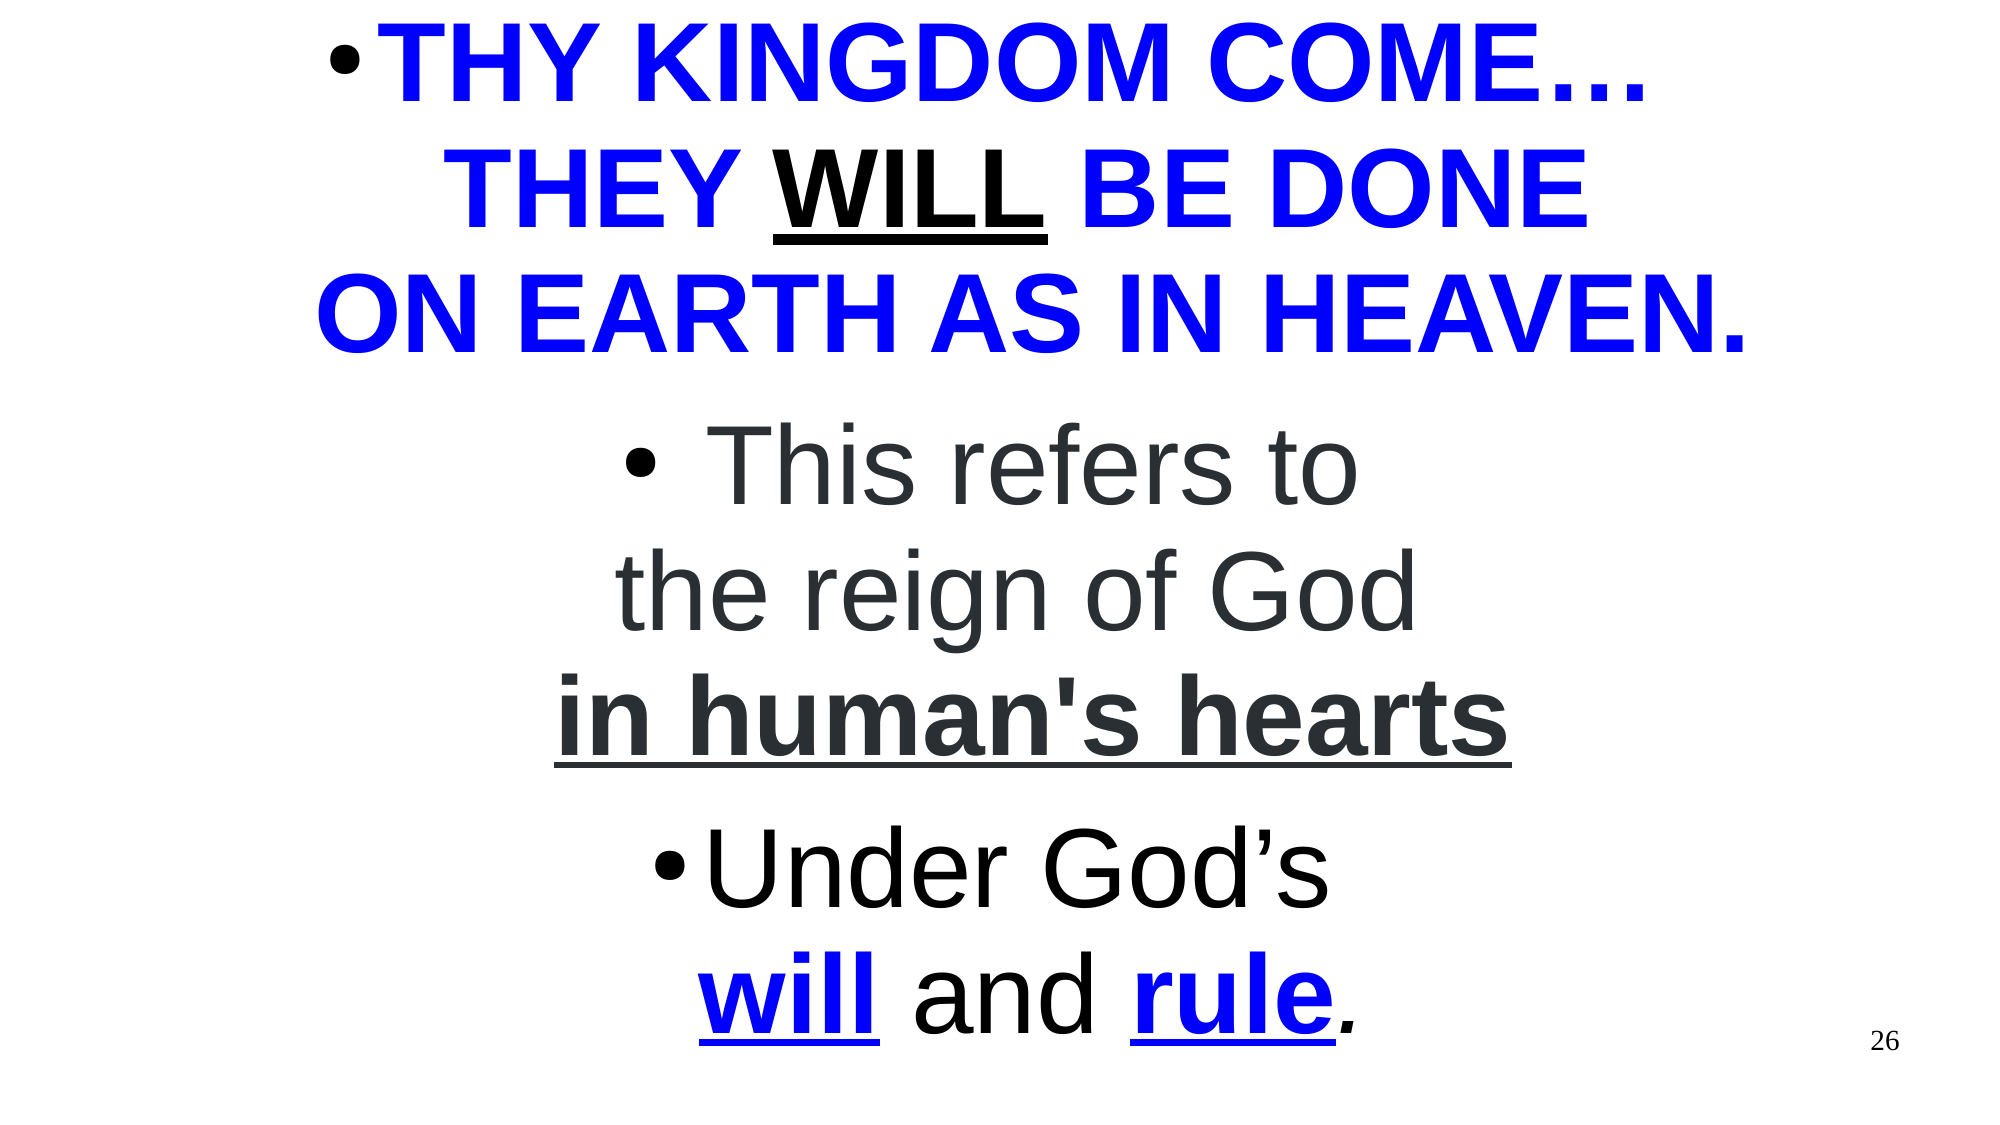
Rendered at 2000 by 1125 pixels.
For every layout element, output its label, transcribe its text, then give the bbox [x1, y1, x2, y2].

list THY KINGDOM COME… THEY WILL BE DONE ON EARTH AS IN HEAVEN. This refers to the reign of God in human's hearts Under God’s will and rule. [0, 0, 1996, 1123]
